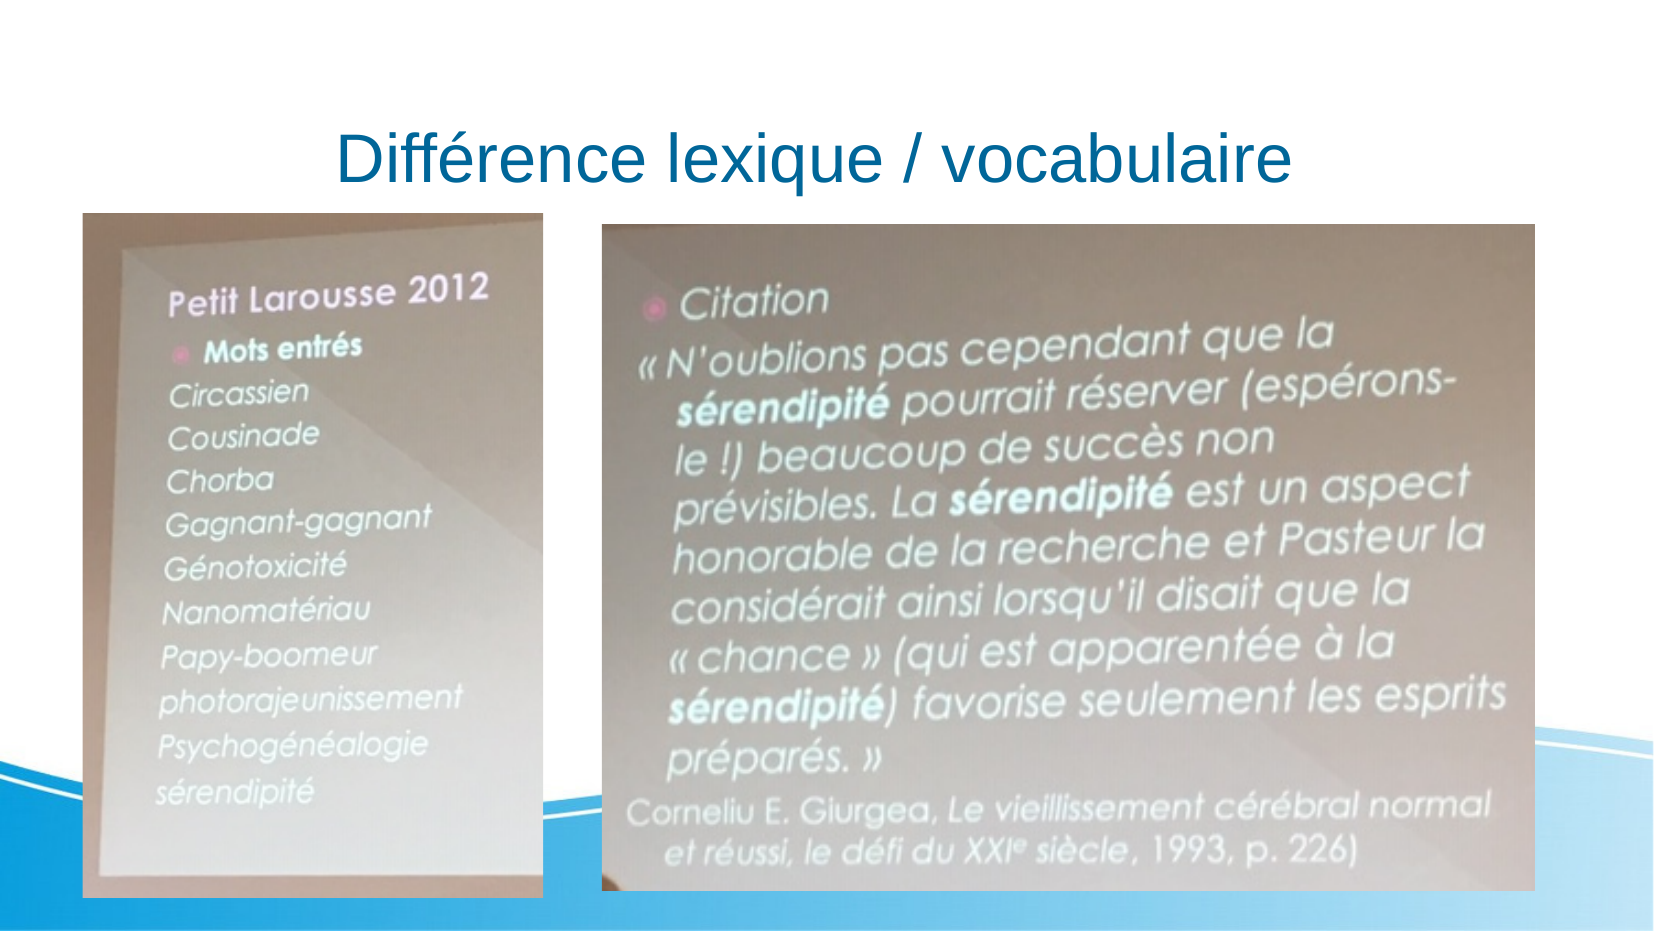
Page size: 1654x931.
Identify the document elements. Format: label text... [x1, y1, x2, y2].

picture [0, 213, 1654, 931]
title Différence lexique / vocabulaire [70, 80, 1560, 237]
